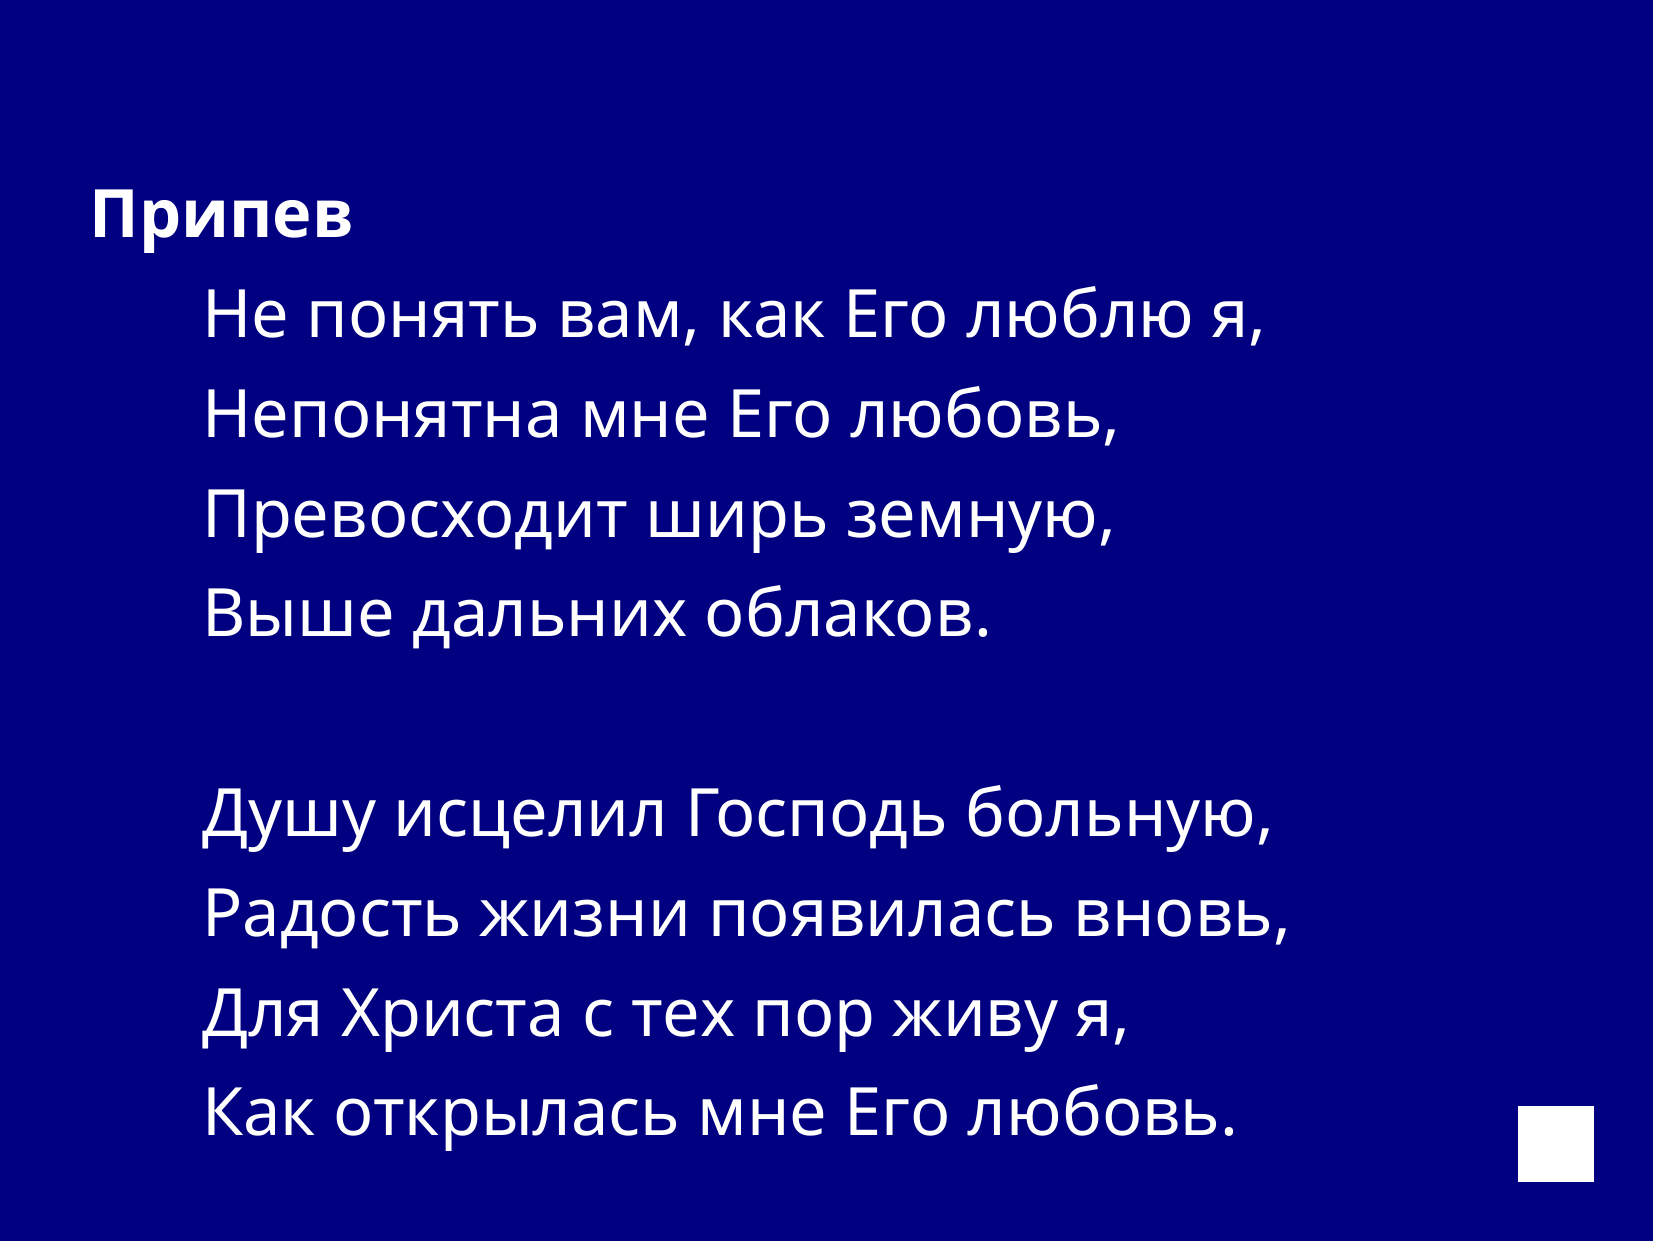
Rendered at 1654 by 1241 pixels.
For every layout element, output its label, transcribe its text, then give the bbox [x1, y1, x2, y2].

text_box [1518, 1106, 1594, 1182]
text_box Припев Не понять вам, как Его люблю я, Непонятна мне Его любовь, Превосходит ширь земную, Выше дальних облаков. Душу исцелил Господь больную, Радость жизни появилась вновь, Для Христа с тех пор живу я, Как открылась мне Его любовь. [75, 150, 1576, 1163]
